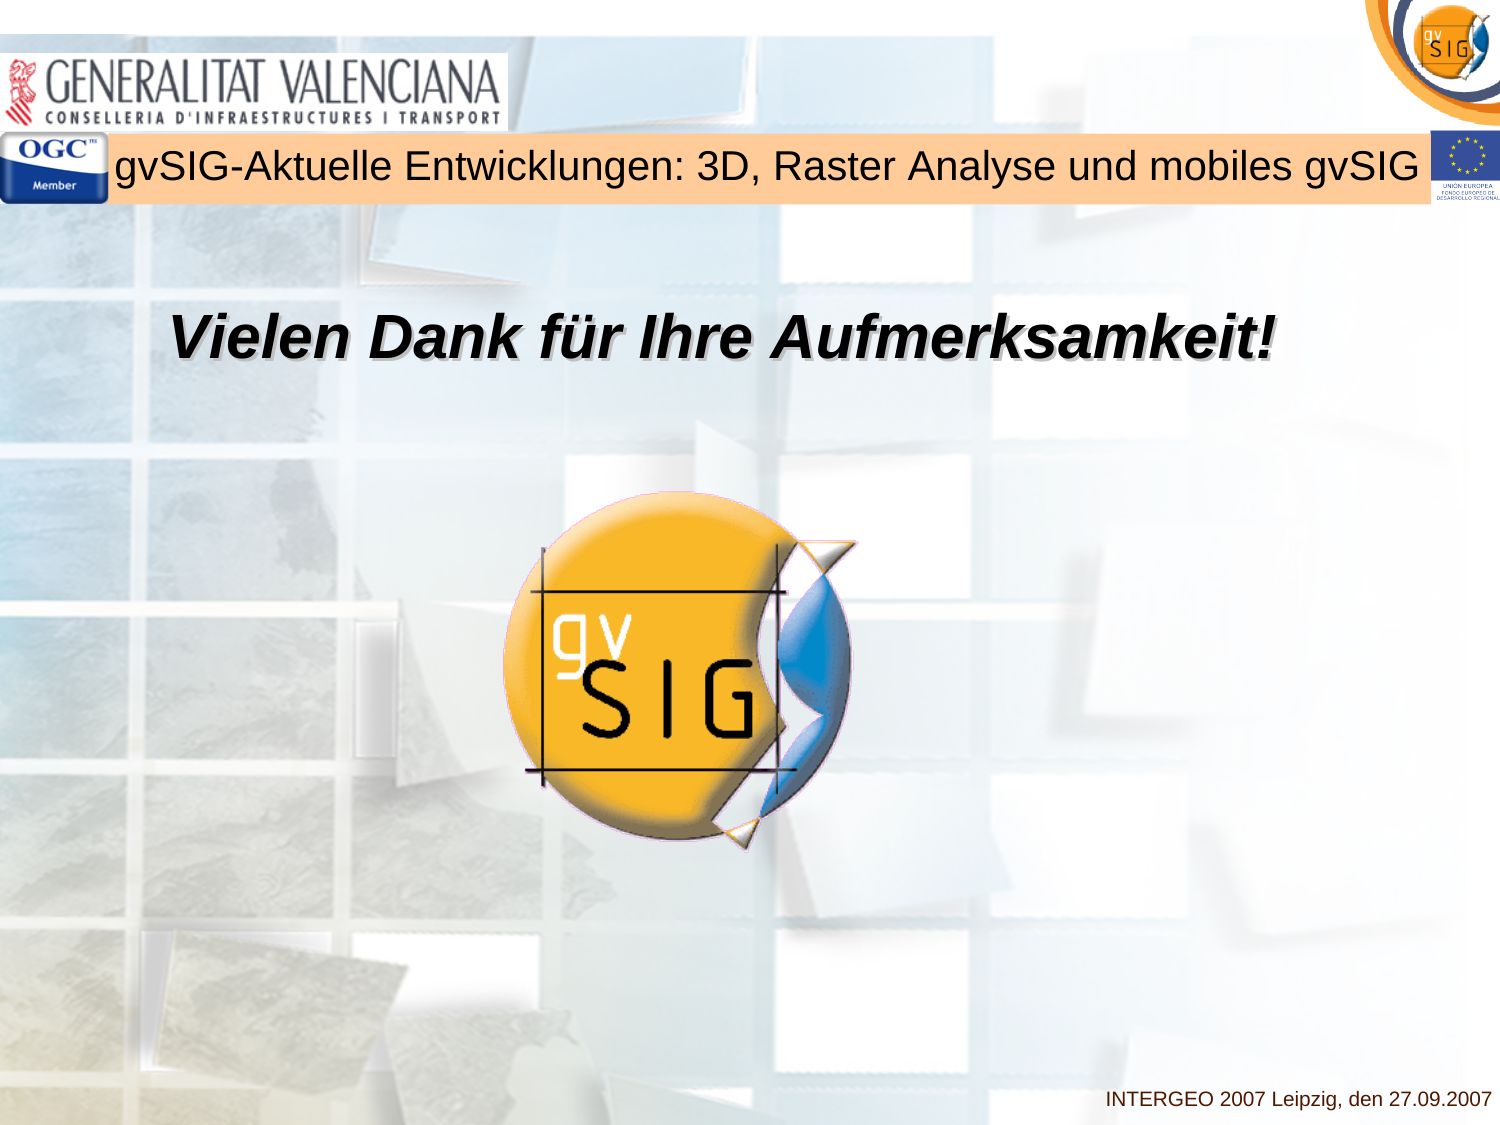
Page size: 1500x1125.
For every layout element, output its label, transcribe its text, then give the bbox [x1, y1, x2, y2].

text_box gvSIG-Aktuelle Entwicklungen: 3D, Raster Analyse und mobiles gvSIG [102, 145, 1434, 193]
picture [0, 132, 109, 204]
picture [0, 53, 508, 131]
picture [1429, 129, 1500, 200]
picture [497, 488, 860, 855]
text_box Vielen Dank für Ihre Aufmerksamkeit! [28, 296, 1417, 418]
text_box [108, 193, 1431, 205]
picture [1363, 0, 1500, 127]
text_box [108, 133, 1431, 145]
text_box INTERGEO 2007 Leipzig, den 27.09.2007 [1103, 1088, 1495, 1112]
